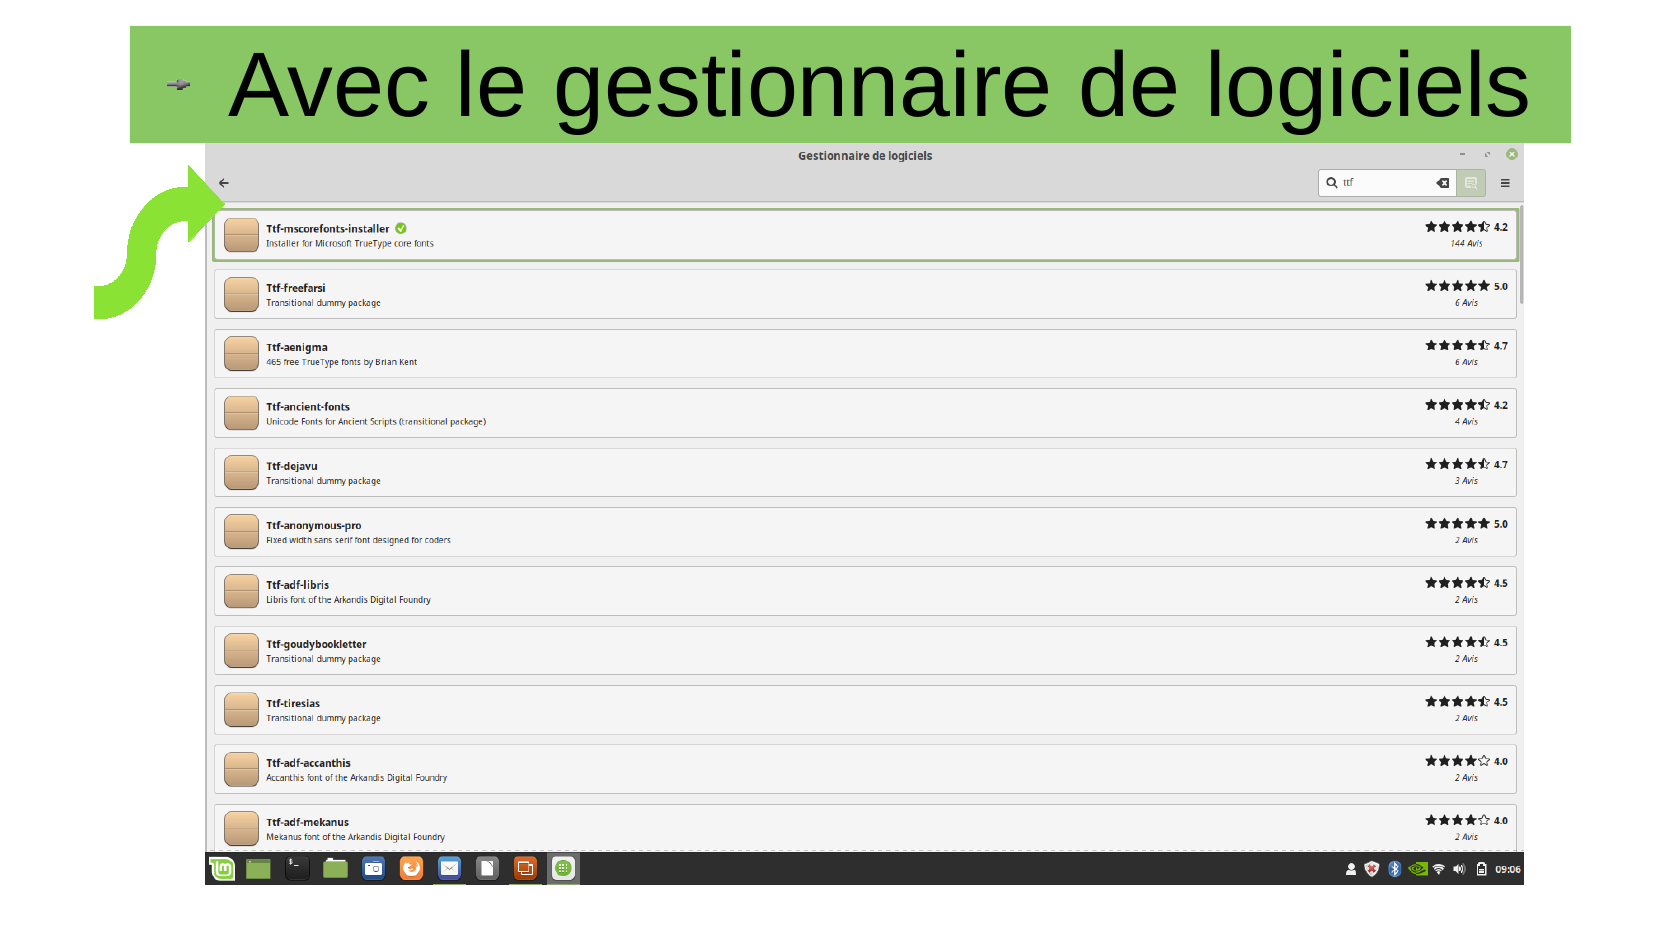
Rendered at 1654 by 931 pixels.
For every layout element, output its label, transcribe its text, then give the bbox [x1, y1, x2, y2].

picture [205, 143, 1524, 885]
text_box Avec le gestionnaire de logiciels [129, 25, 1571, 144]
text_box [94, 165, 225, 319]
